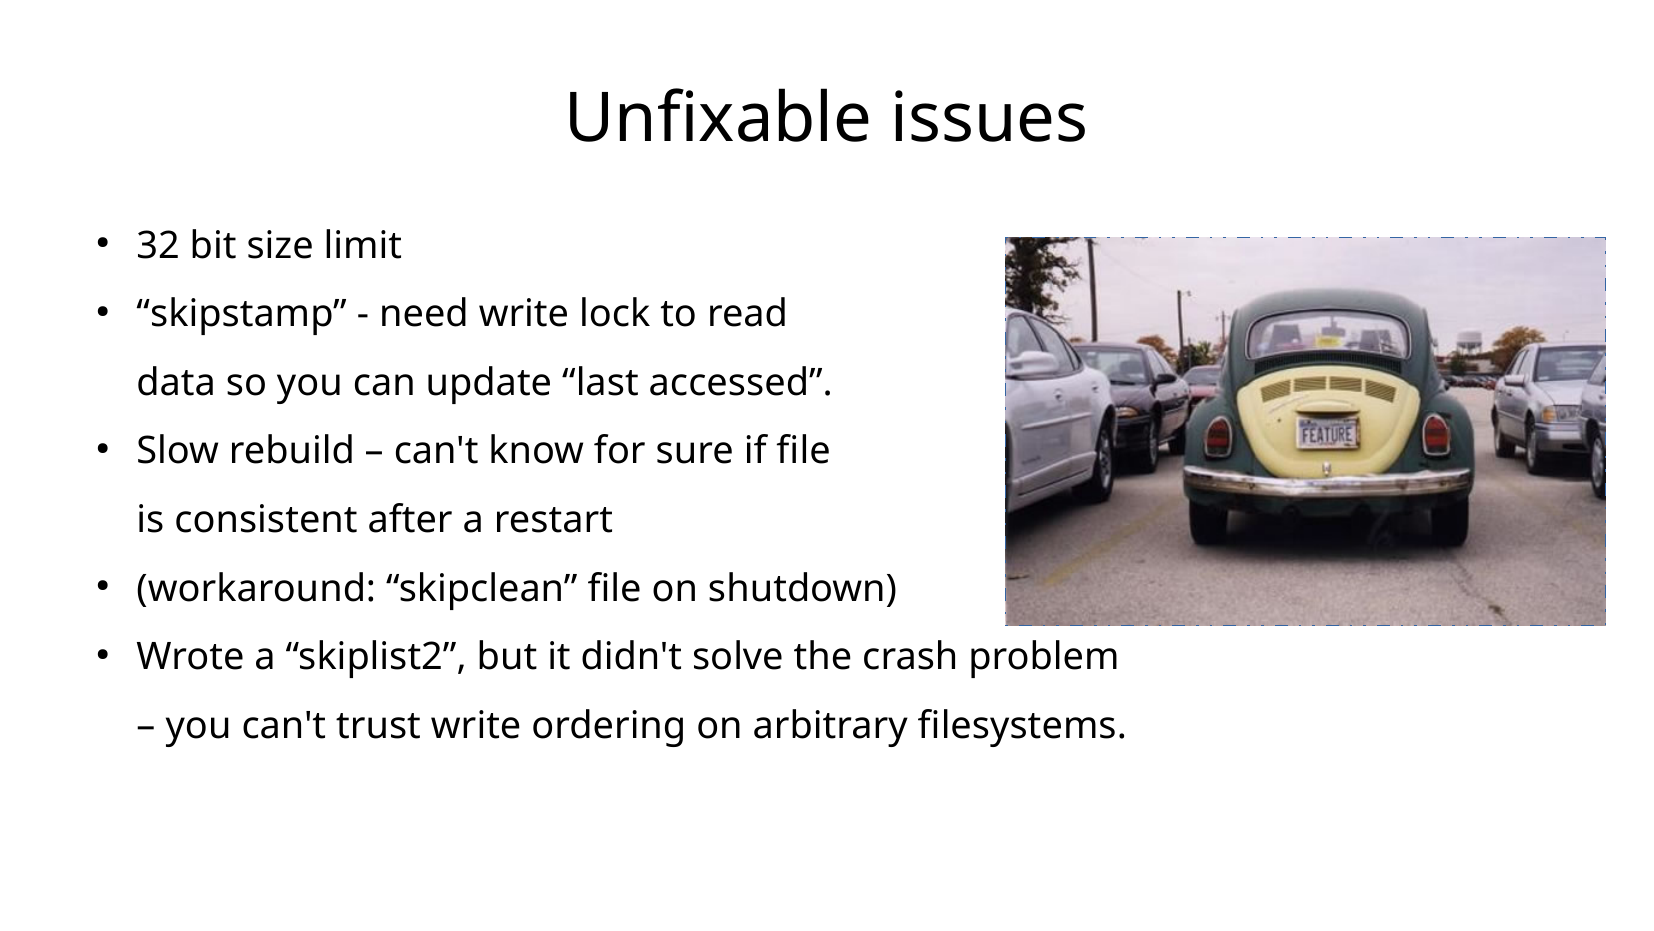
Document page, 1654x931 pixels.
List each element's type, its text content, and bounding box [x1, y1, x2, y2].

list 32 bit size limit “skipstamp” - need write lock to read data so you can update “last accessed”. Slow rebuild – can't know for sure if file is consistent after a restart (workaround: “skipclean” file on shutdown) Wrote a “skiplist2”, but it didn't solve the crash problem – you can't trust write ordering on arbitrary filesystems. [82, 217, 1571, 758]
title Unfixable issues [82, 37, 1571, 193]
picture [1005, 237, 1606, 626]
